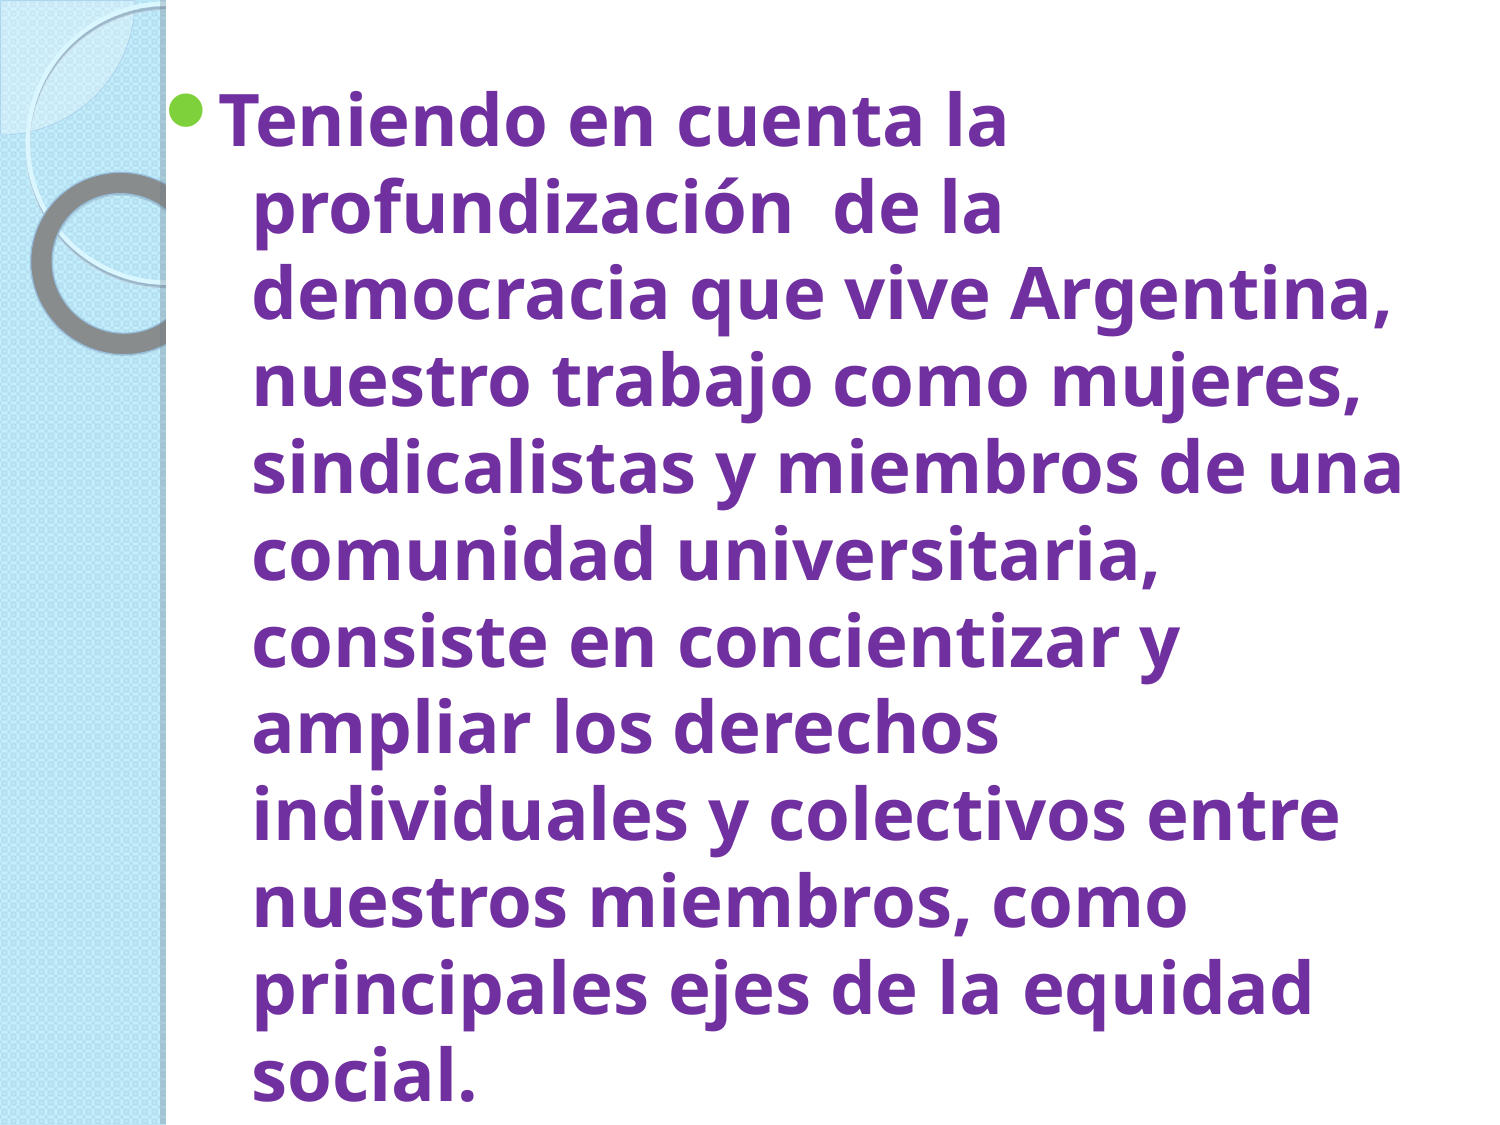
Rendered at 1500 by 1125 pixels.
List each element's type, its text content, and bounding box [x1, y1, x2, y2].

list Teniendo en cuenta la profundización de la democracia que vive Argentina, nuestro trabajo como mujeres, sindicalistas y miembros de una comunidad universitaria, consiste en concientizar y ampliar los derechos individuales y colectivos entre nuestros miembros, como principales ejes de la equidad social. [123, 66, 1426, 1125]
